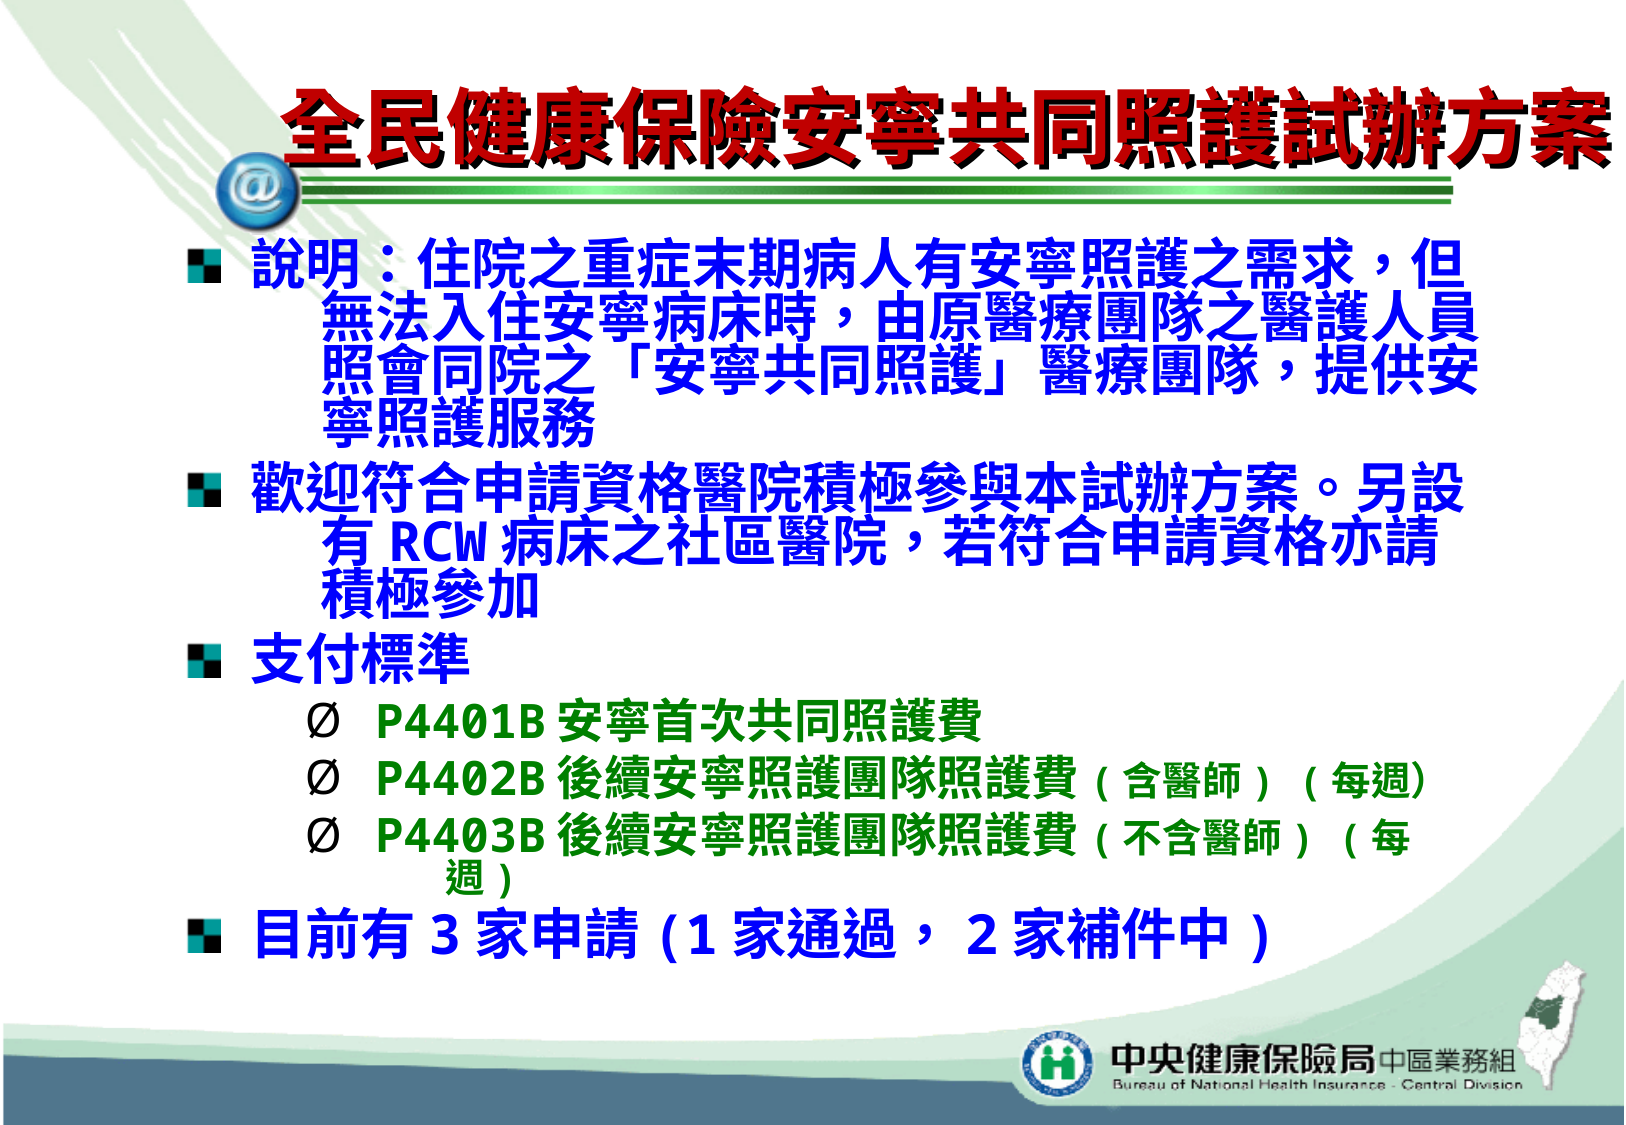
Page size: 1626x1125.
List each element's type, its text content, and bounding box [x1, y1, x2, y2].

list 說明：住院之重症末期病人有安寧照護之需求，但無法入住安寧病床時，由原醫療團隊之醫護人員照會同院之「安寧共同照護」醫療團隊，提供安寧照護服務 歡迎符合申請資格醫院積極參與本試辦方案。另設有RCW病床之社區醫院，若符合申請資格亦請積極參加 支付標準 P4401B安寧首次共同照護費 P4402B後續安寧照護團隊照護費(含醫師) (每週） P4403B後續安寧照護團隊照護費(不含醫師) (每週) 目前有3家申請(1家通過，2家補件中) [165, 234, 1499, 973]
title 全民健康保險安寧共同照護試辦方案 [245, 0, 1625, 176]
